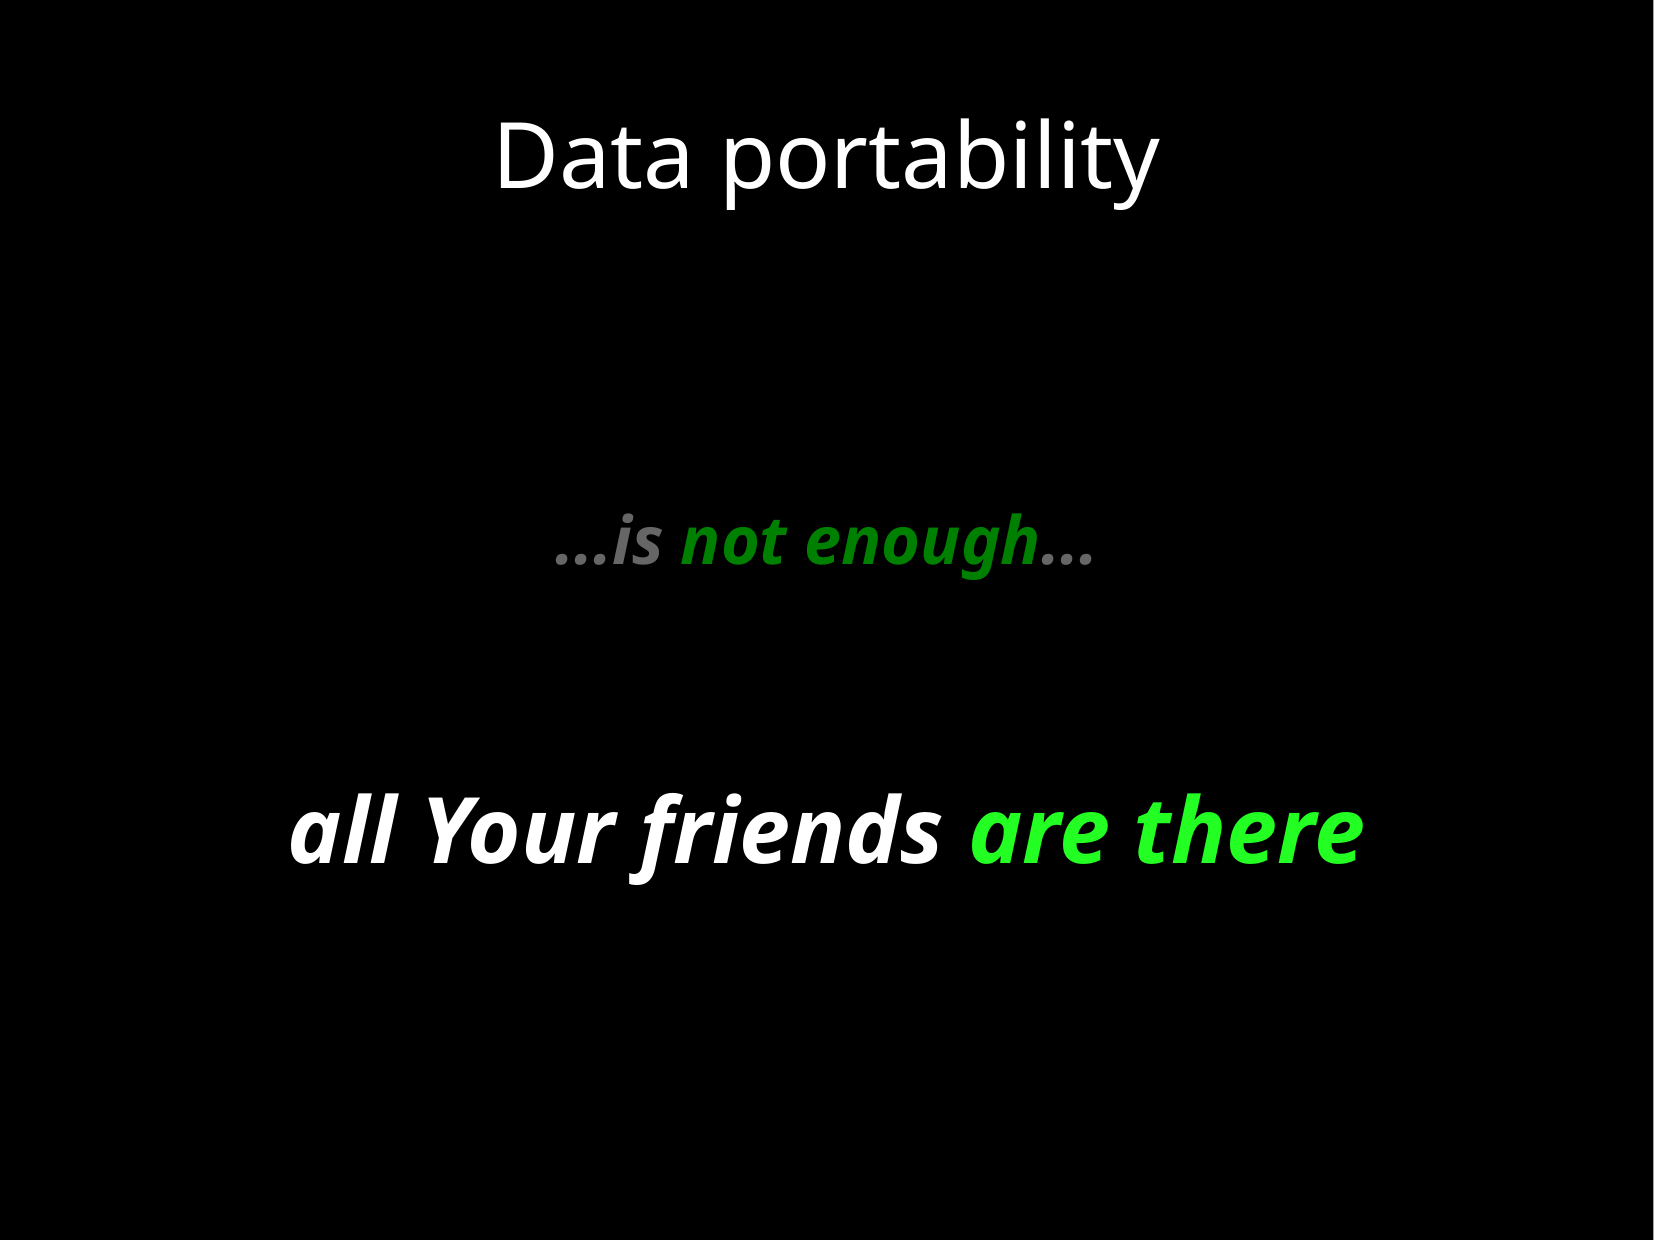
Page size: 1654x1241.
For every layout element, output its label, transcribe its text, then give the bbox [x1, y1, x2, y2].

title ...is not enough... all Your friends are there [78, 353, 1575, 1030]
title Data portability [82, 49, 1571, 257]
